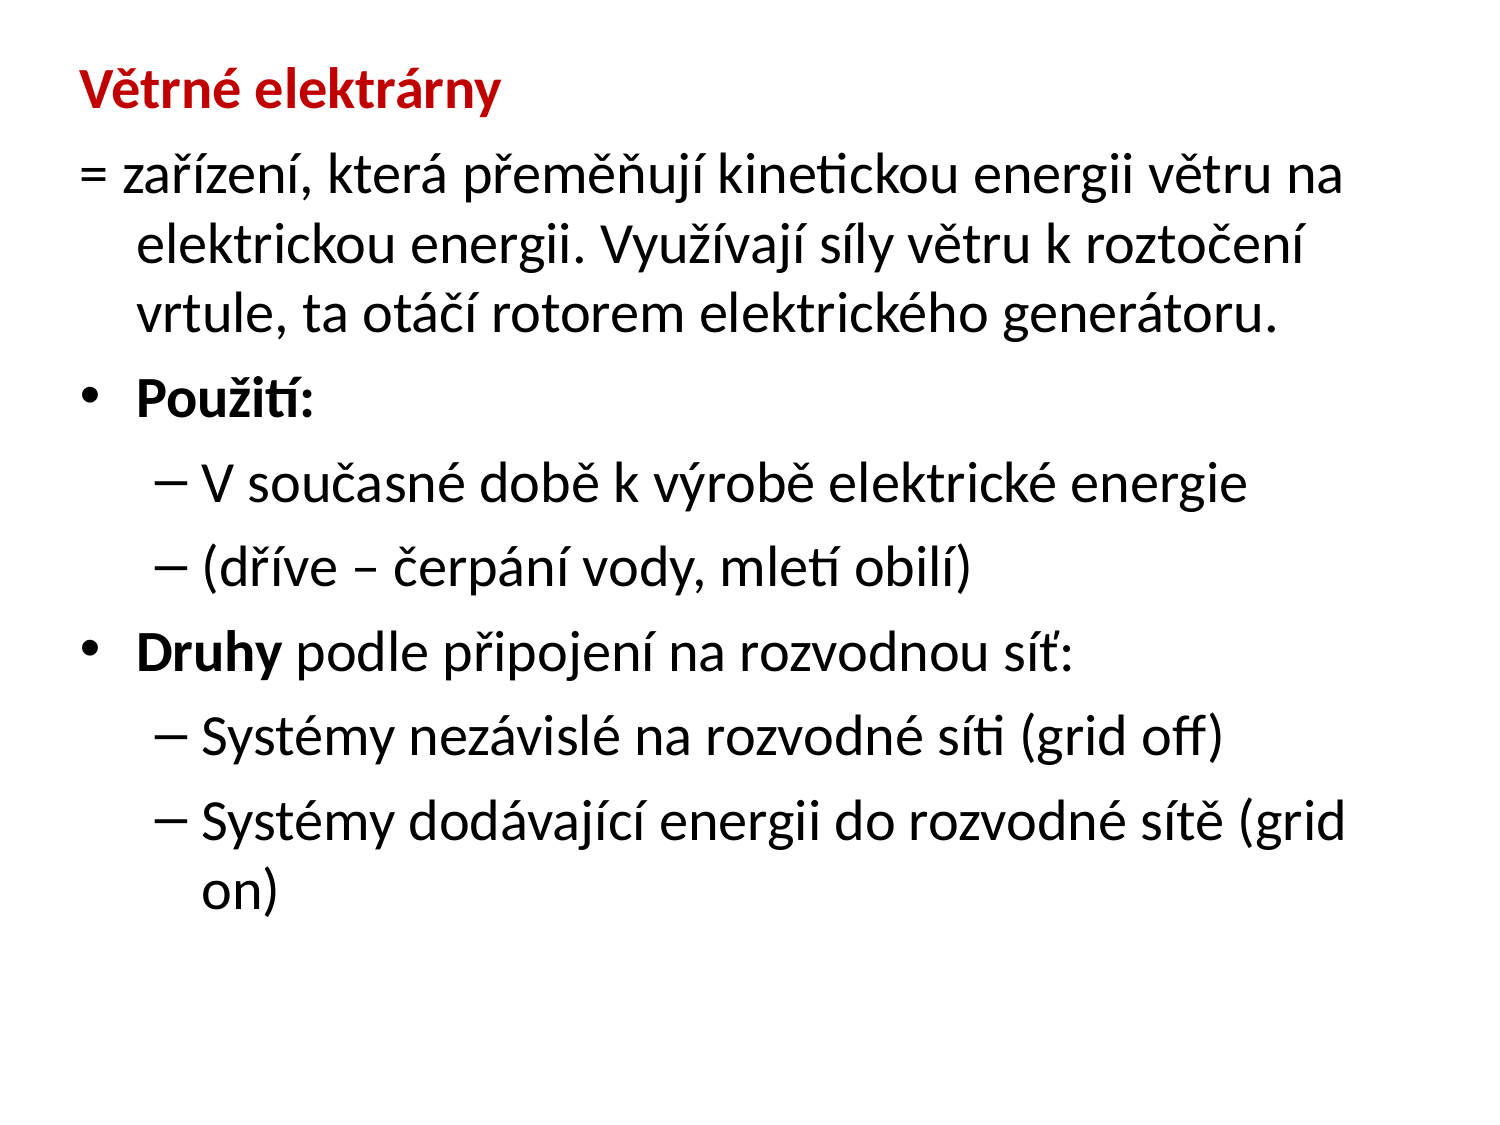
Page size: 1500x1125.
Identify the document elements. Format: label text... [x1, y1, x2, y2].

list Větrné elektrárny = zařízení, která přeměňují kinetickou energii větru na elektrickou energii. Využívají síly větru k roztočení vrtule, ta otáčí rotorem elektrického generátoru. Použití: V současné době k výrobě elektrické energie (dříve – čerpání vody, mletí obilí) Druhy podle připojení na rozvodnou síť: Systémy nezávislé na rozvodné síti (grid off) Systémy dodávající energii do rozvodné sítě (grid on) [64, 42, 1436, 1095]
